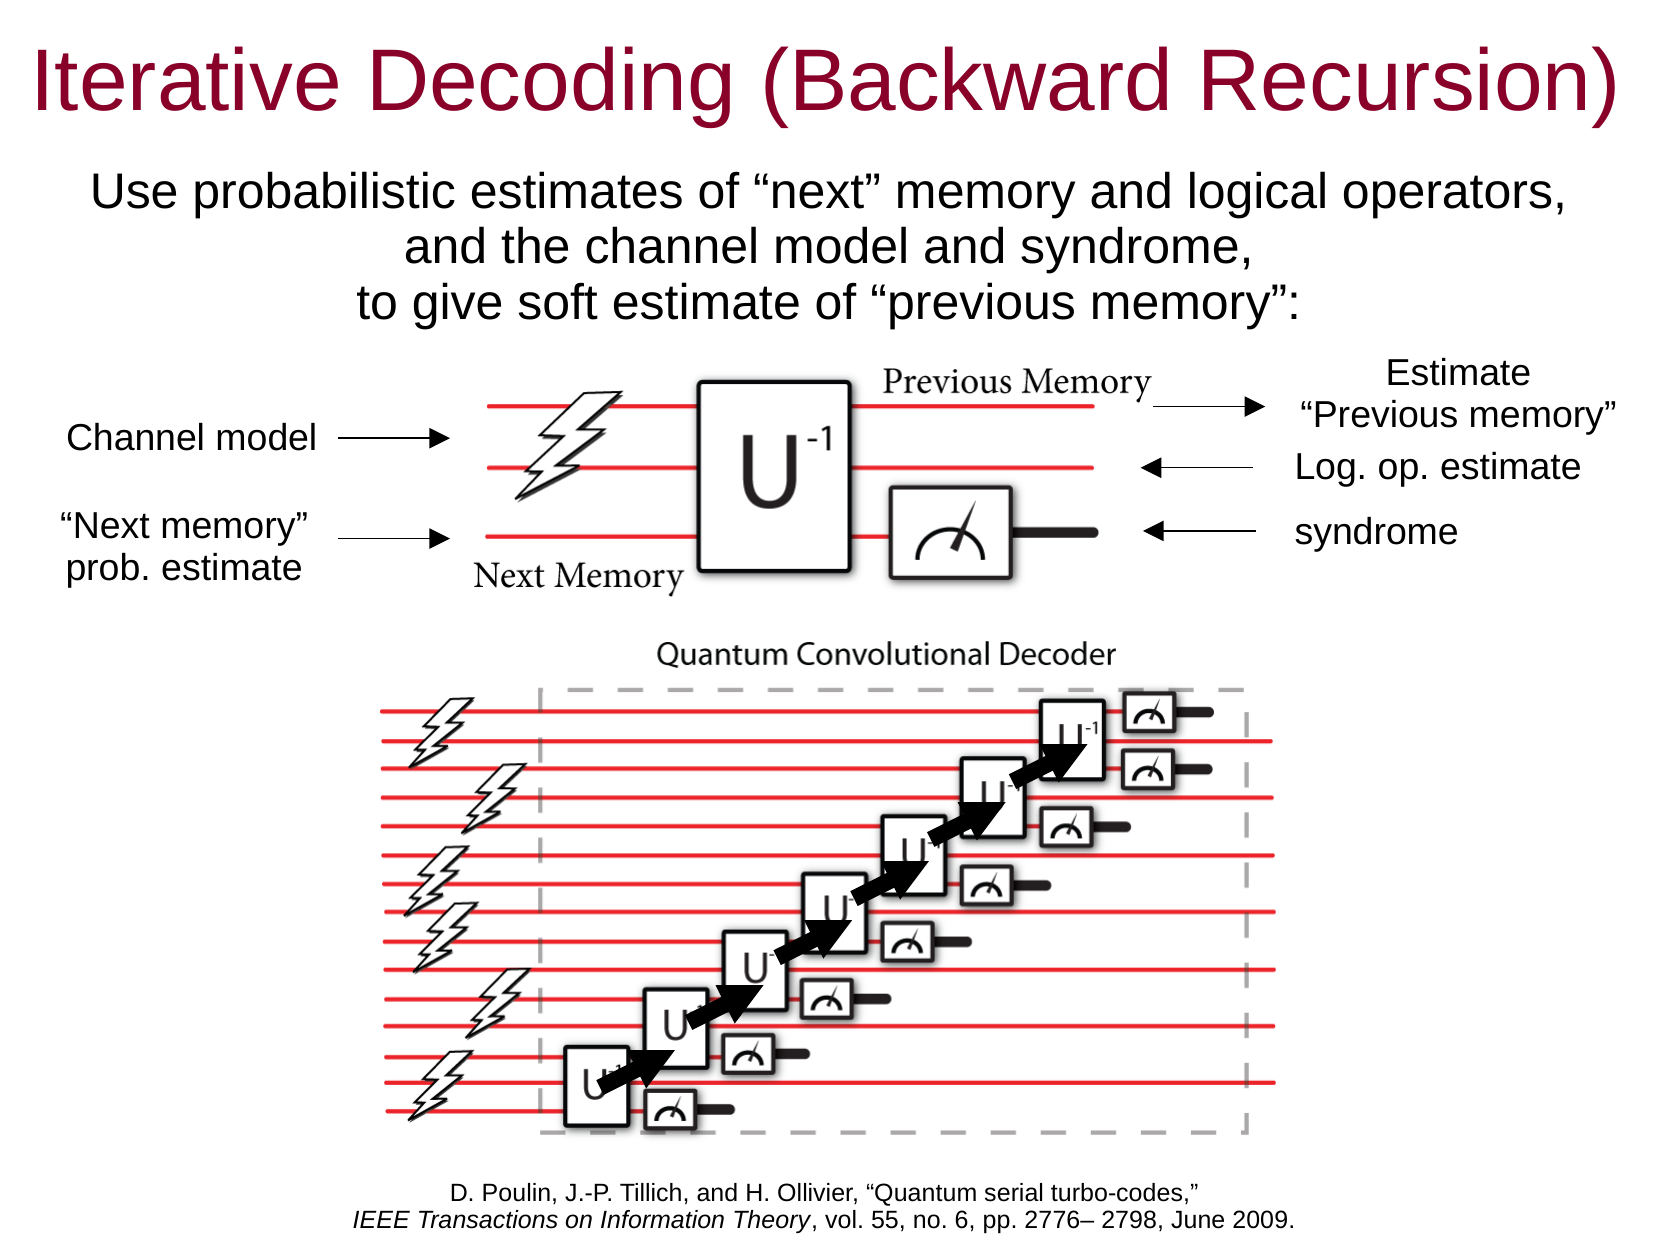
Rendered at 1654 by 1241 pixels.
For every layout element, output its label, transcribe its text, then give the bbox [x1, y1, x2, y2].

text_box “Next memory” prob. estimate [45, 497, 324, 597]
text_box Estimate “Previous memory” [1285, 343, 1633, 443]
text_box Channel model [51, 408, 334, 466]
title Iterative Decoding (Backward Recursion) [0, 0, 1654, 151]
text_box D. Poulin, J.-P. Tillich, and H. Ollivier, “Quantum serial turbo-codes,” IEEE Transactions on Information Theory, vol. 55, no. 6, pp. 2776– 2798, June 2009. [338, 1170, 1306, 1241]
picture [380, 637, 1276, 1145]
picture [473, 362, 1152, 600]
text_box Use probabilistic estimates of “next” memory and logical operators, and the channel model and syndrome, to give soft estimate of “previous memory”: [75, 155, 1582, 338]
text_box syndrome [1279, 503, 1475, 561]
text_box Log. op. estimate [1279, 438, 1598, 496]
